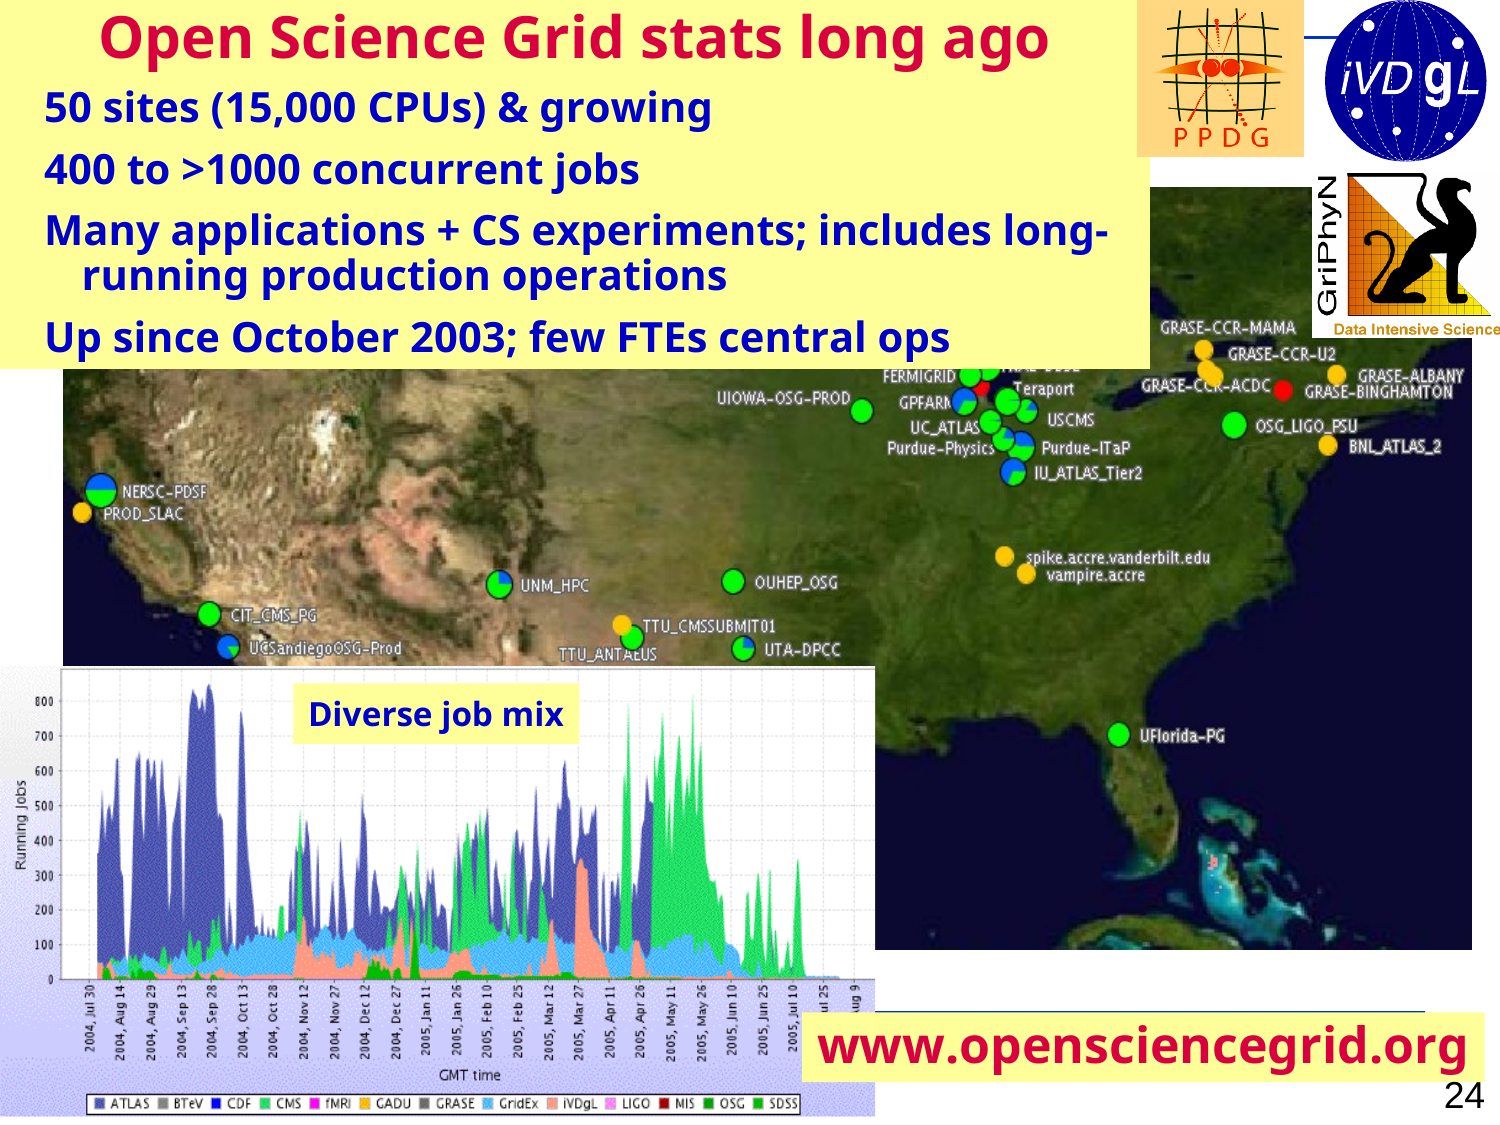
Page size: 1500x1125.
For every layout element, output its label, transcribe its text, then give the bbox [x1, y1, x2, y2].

picture [0, 173, 1500, 1125]
text_box www.opensciencegrid.org [802, 1012, 1485, 1083]
picture [1325, 0, 1488, 163]
text_box Open Science Grid stats long ago 50 sites (15,000 CPUs) & growing 400 to >1000 concurrent jobs Many applications + CS experiments; includes long-running production operations Up since October 2003; few FTEs central ops [0, 0, 1150, 369]
text_box Diverse job mix [293, 683, 580, 744]
text_box <number> [1425, 1075, 1500, 1123]
picture [1137, 0, 1304, 158]
